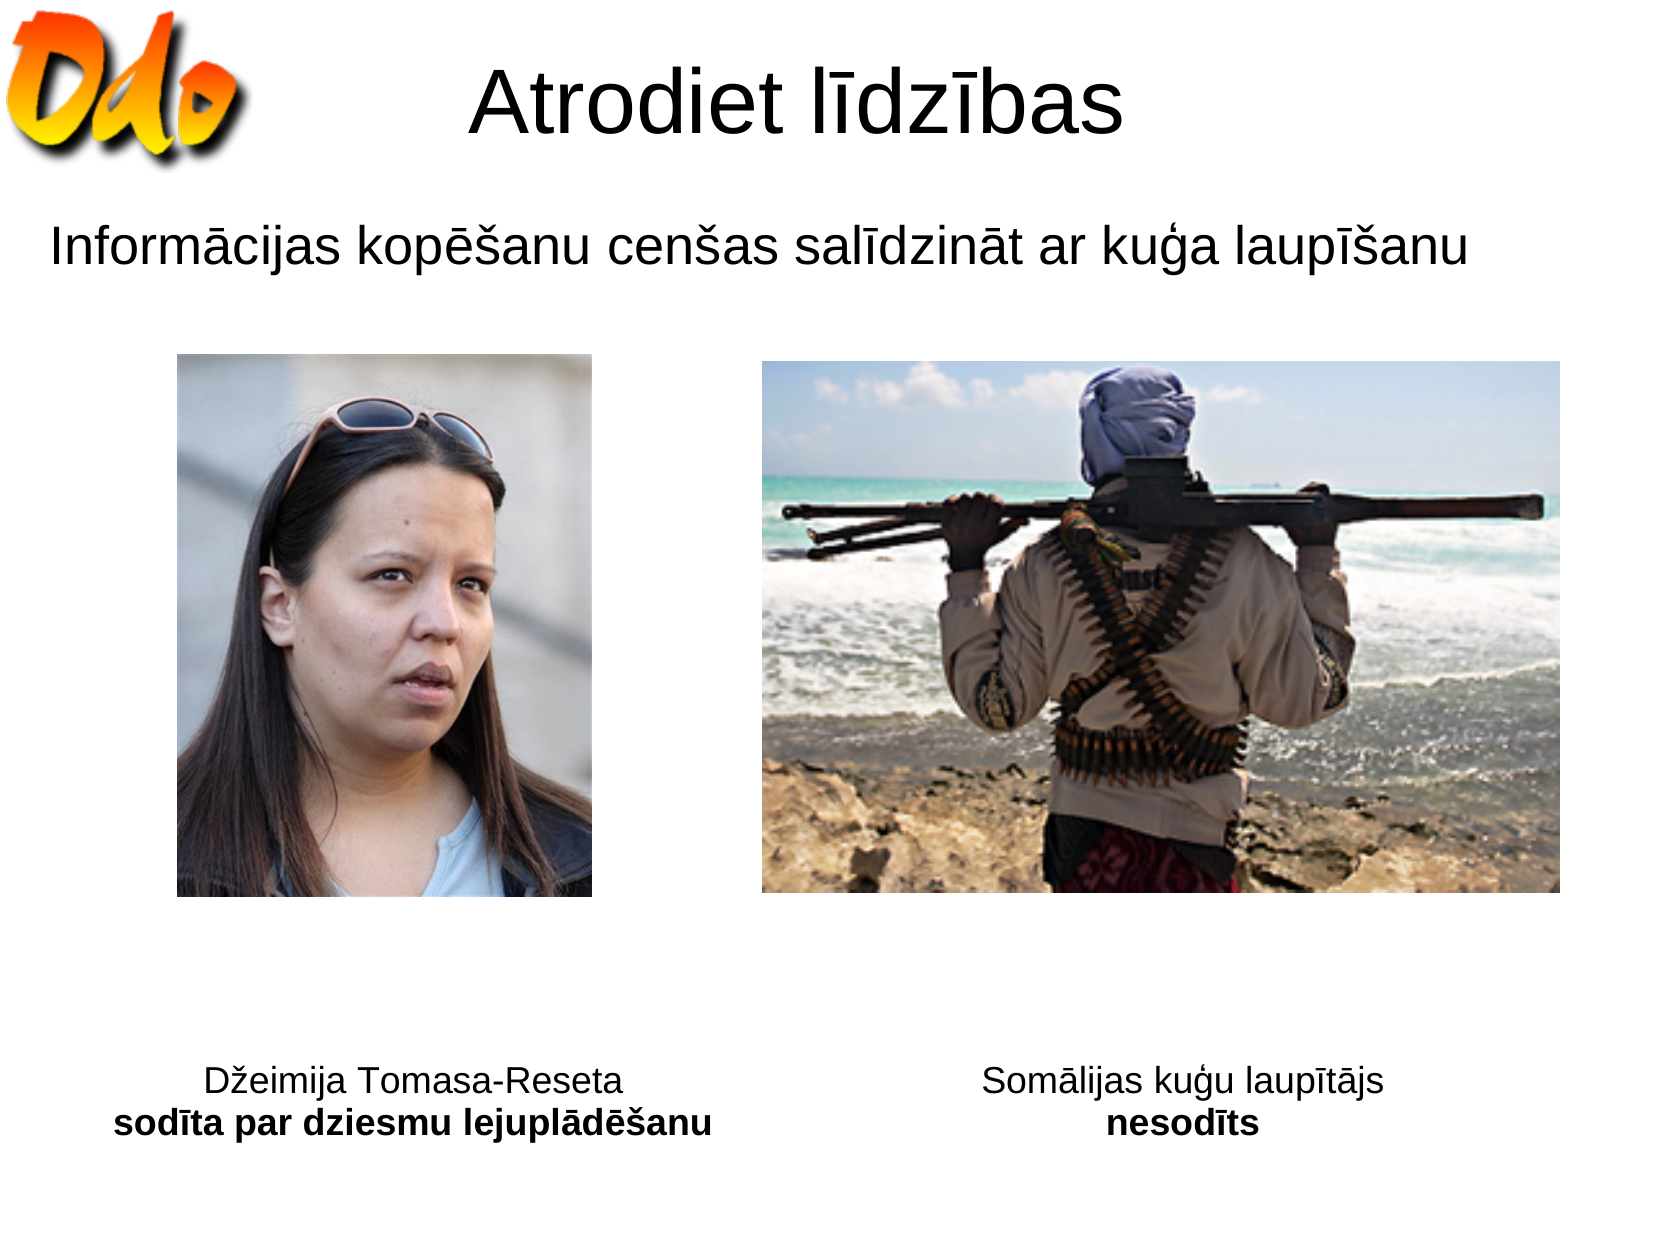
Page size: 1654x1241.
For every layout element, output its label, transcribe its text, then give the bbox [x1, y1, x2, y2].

text_box Somālijas kuģu laupītājs nesodīts [966, 1053, 1400, 1152]
picture [762, 361, 1560, 894]
picture [5, 6, 263, 178]
title Atrodiet līdzības [88, 53, 1506, 156]
text_box Džeimija Tomasa-Reseta sodīta par dziesmu lejuplādēšanu [98, 1053, 729, 1152]
list Informācijas kopēšanu cenšas salīdzināt ar kuģa laupīšanu [49, 216, 1613, 331]
picture [177, 354, 592, 897]
